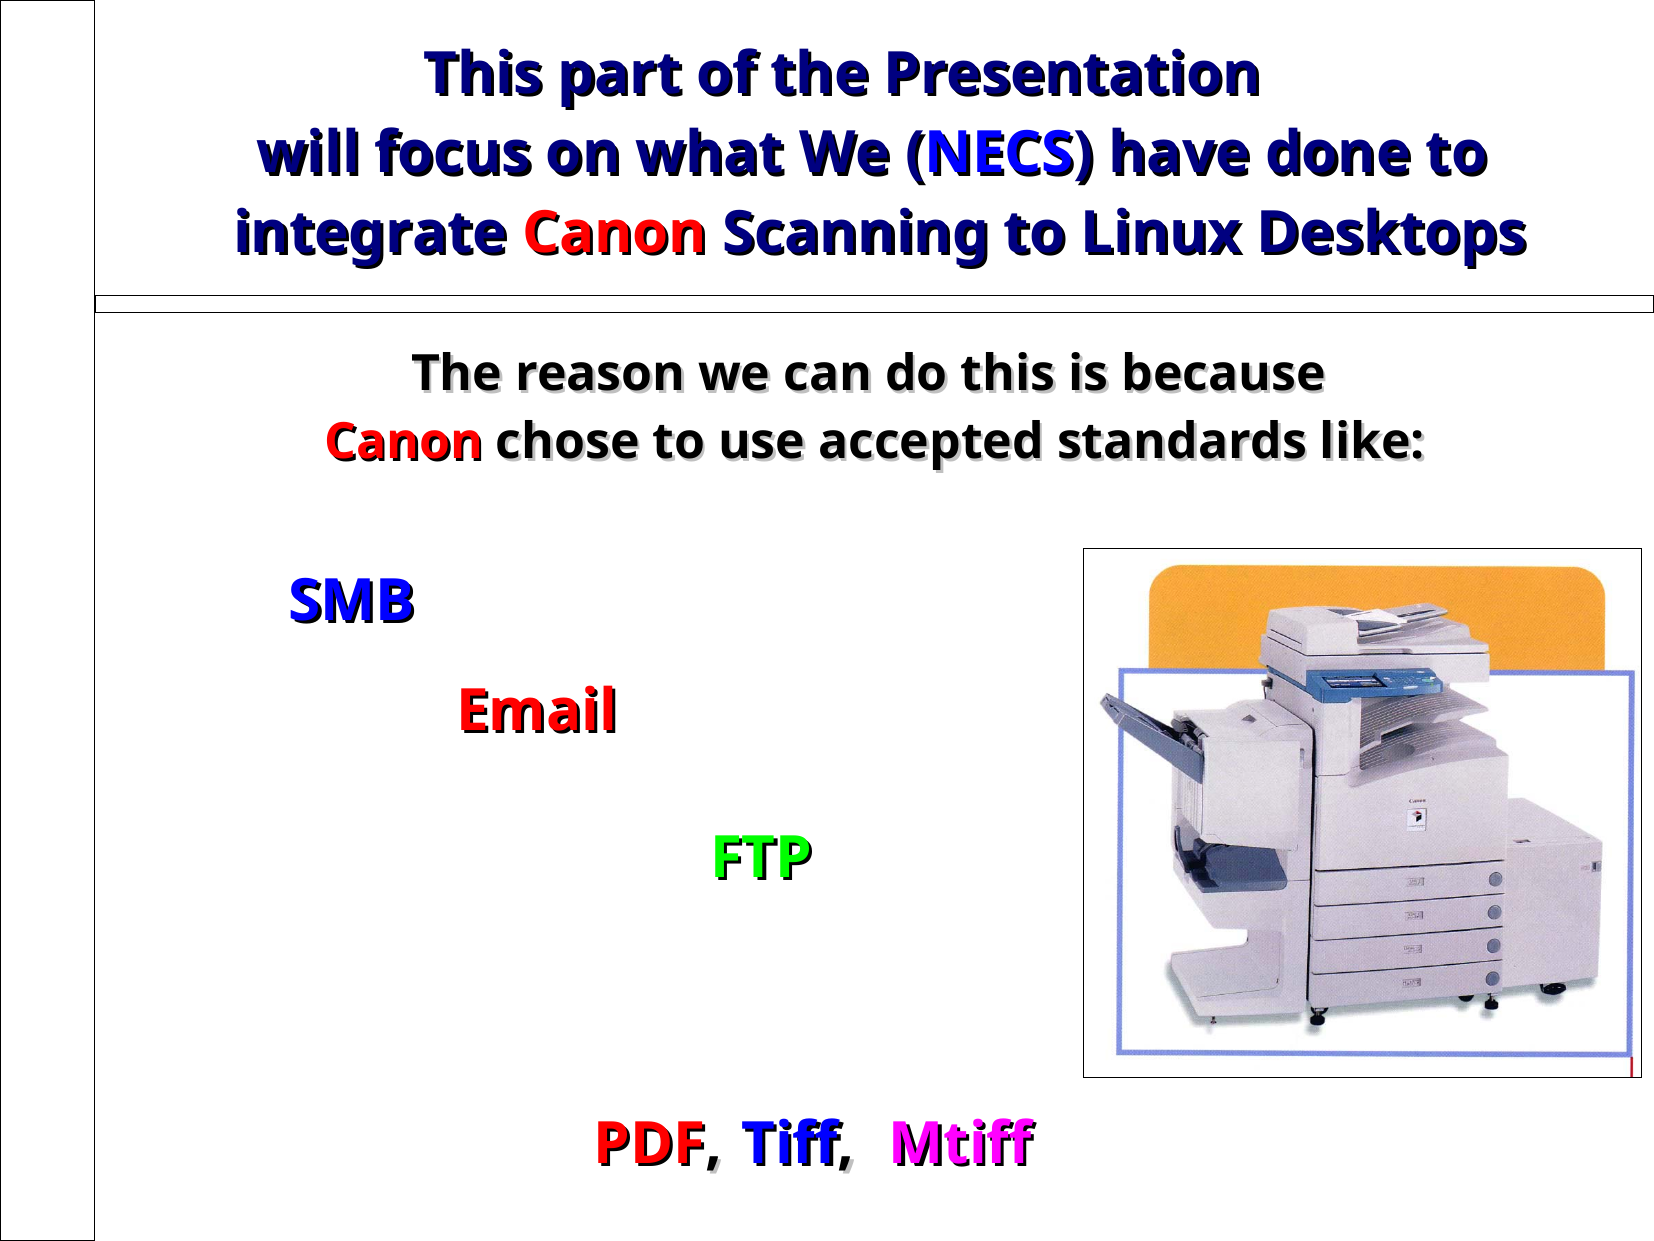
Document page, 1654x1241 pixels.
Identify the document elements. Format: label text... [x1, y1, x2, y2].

text_box FTP [709, 814, 1083, 938]
text_box The reason we can do this is because Canon chose to use accepted standards like: [149, 336, 1601, 518]
text_box SMB [288, 558, 1083, 696]
text_box PDF, Tiff, Mtiff [593, 1100, 1633, 1201]
text_box Email [456, 668, 1083, 801]
text_box This part of the Presentation will focus on what We (NECS) have done to integrate Canon Scanning to Linux Desktops [96, 0, 1605, 301]
picture [1083, 548, 1642, 1078]
